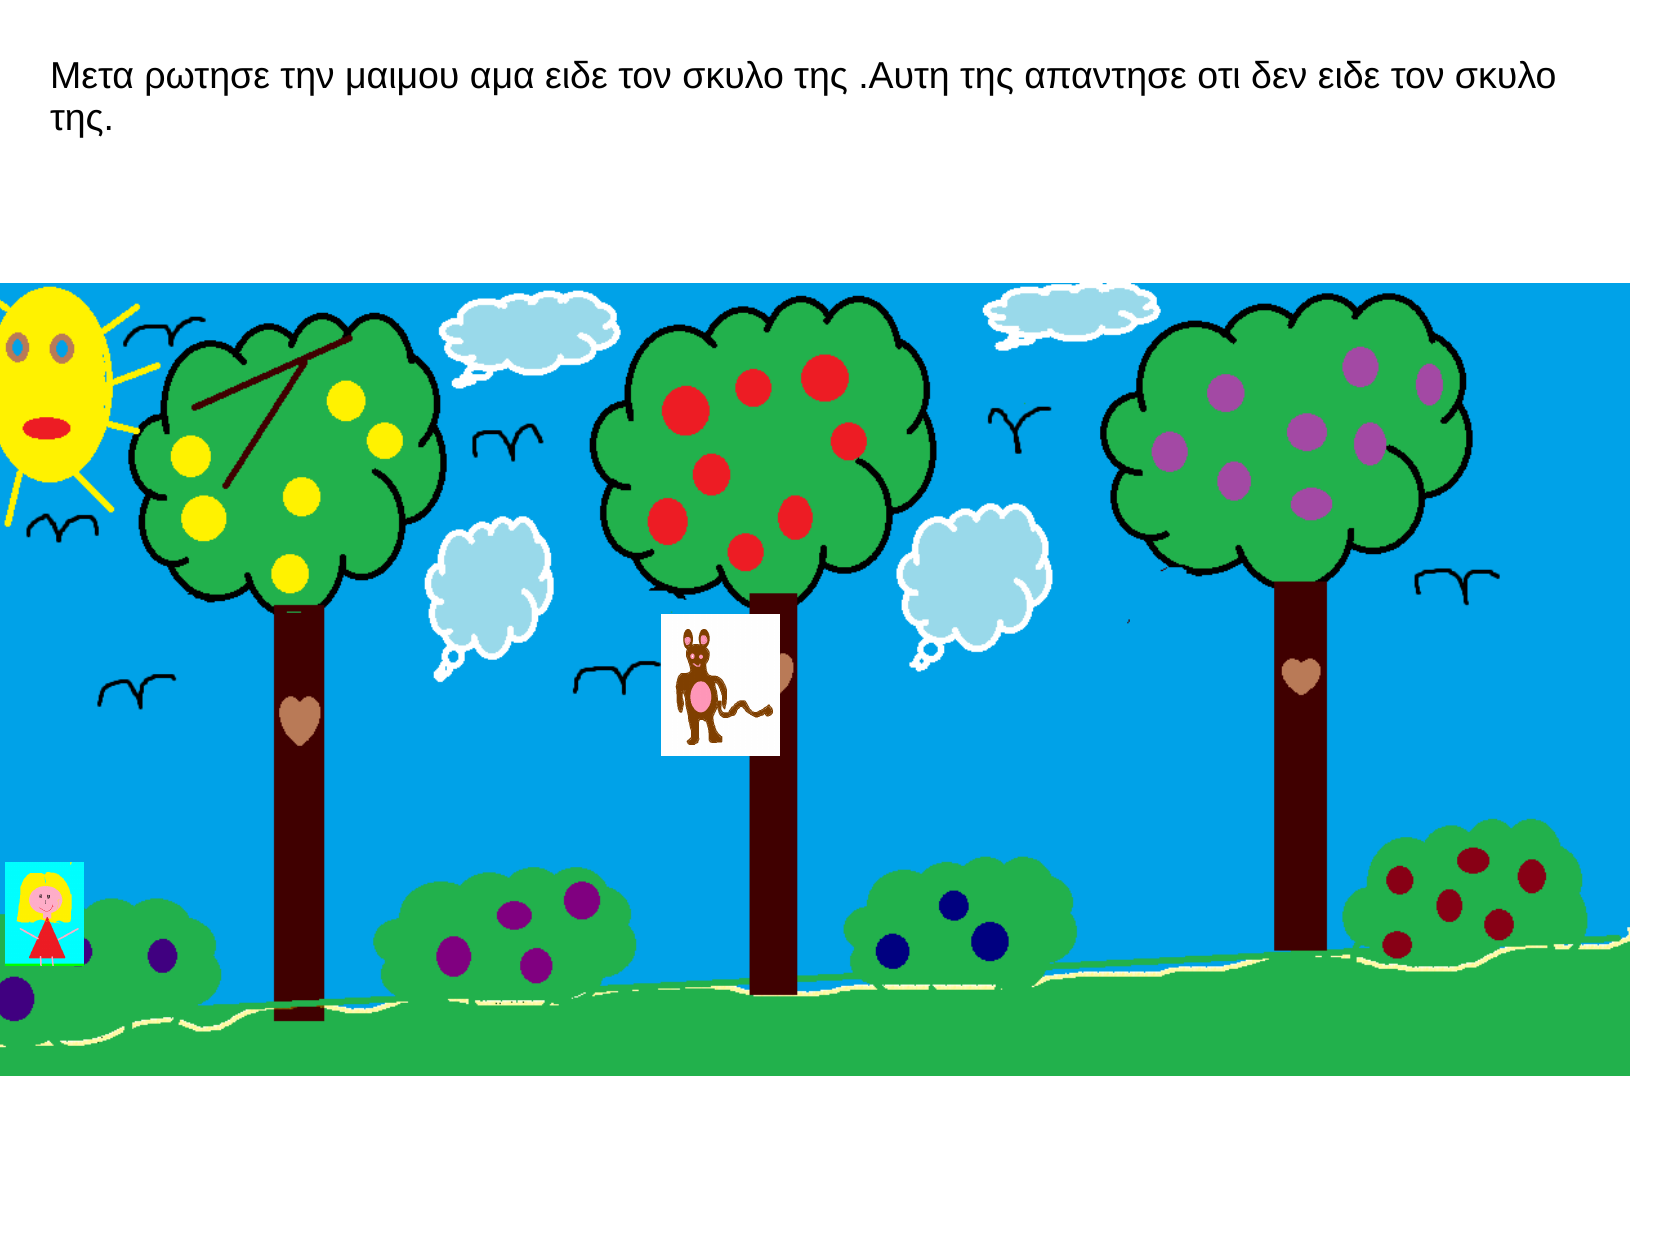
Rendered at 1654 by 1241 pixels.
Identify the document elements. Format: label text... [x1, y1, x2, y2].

picture [1461, 579, 1467, 603]
picture [168, 330, 175, 344]
picture [620, 673, 628, 692]
picture [439, 291, 620, 388]
picture [56, 531, 61, 541]
picture [897, 504, 1052, 671]
picture [0, 287, 1630, 1076]
picture [1011, 426, 1020, 452]
picture [425, 517, 553, 682]
picture [68, 516, 95, 522]
picture [574, 674, 580, 691]
picture [181, 321, 189, 326]
picture [509, 444, 514, 459]
picture [1436, 570, 1455, 575]
picture [137, 686, 142, 707]
picture [983, 283, 1160, 350]
text_box Μετα ρωτησε την μαιμου αμα ειδε τον σκυλο της .Αυτη της απαντησε οτι δεν ειδε τον σκυλο της. [35, 47, 1619, 147]
